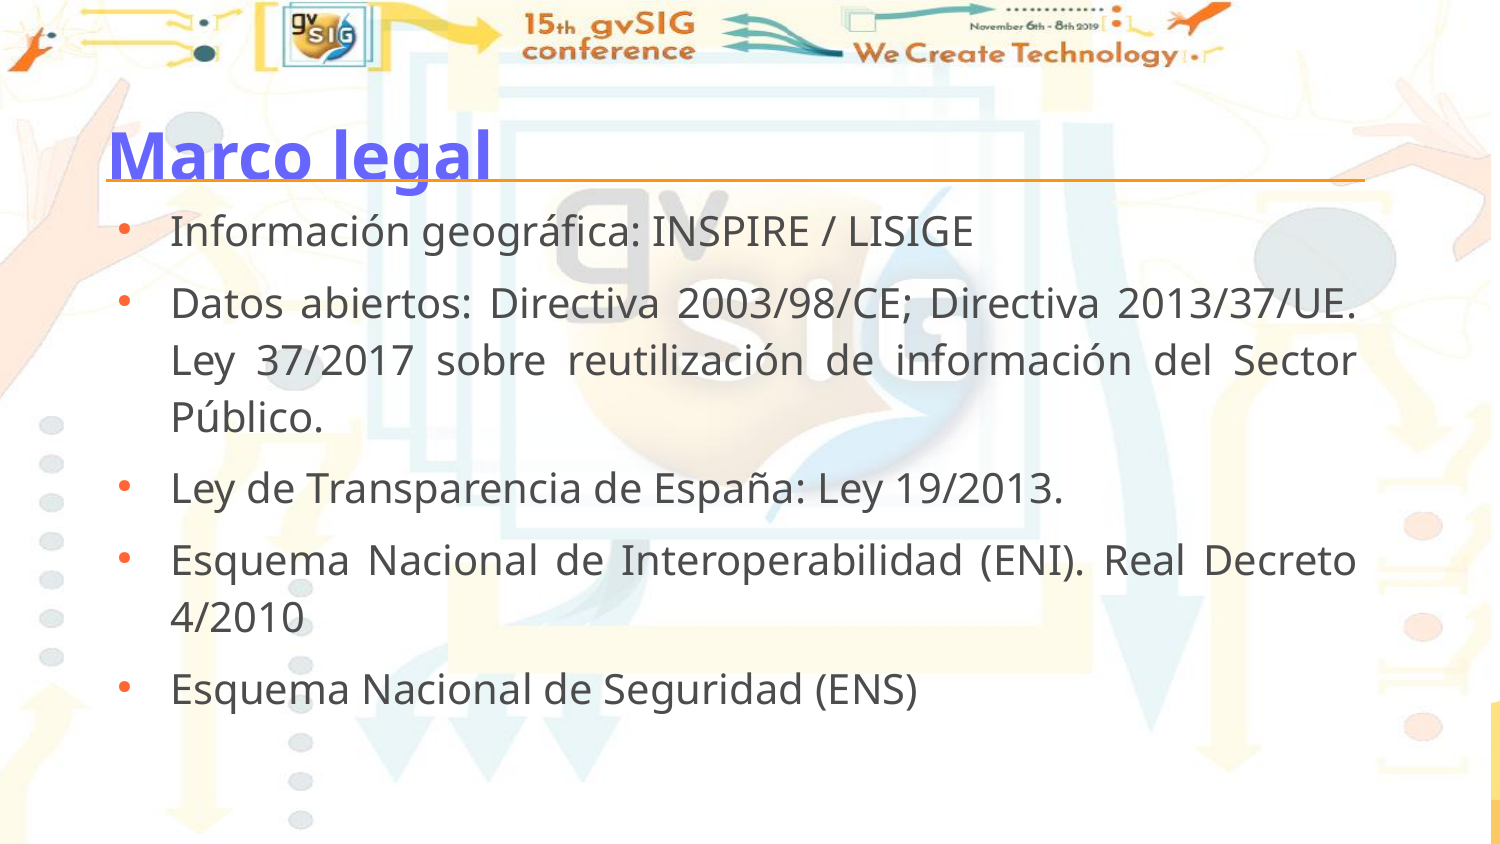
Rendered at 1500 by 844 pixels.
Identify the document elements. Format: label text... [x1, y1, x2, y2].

title Marco legal [106, 115, 1457, 193]
list Información geográfica: INSPIRE / LISIGE Datos abiertos: Directiva 2003/98/CE; Directiva 2013/37/UE. Ley 37/2017 sobre reutilización de información del Sector Público. Ley de Transparencia de España: Ley 19/2013. Esquema Nacional de Interoperabilidad (ENI). Real Decreto 4/2010 Esquema Nacional de Seguridad (ENS) [99, 129, 1359, 770]
picture [0, 0, 1500, 844]
